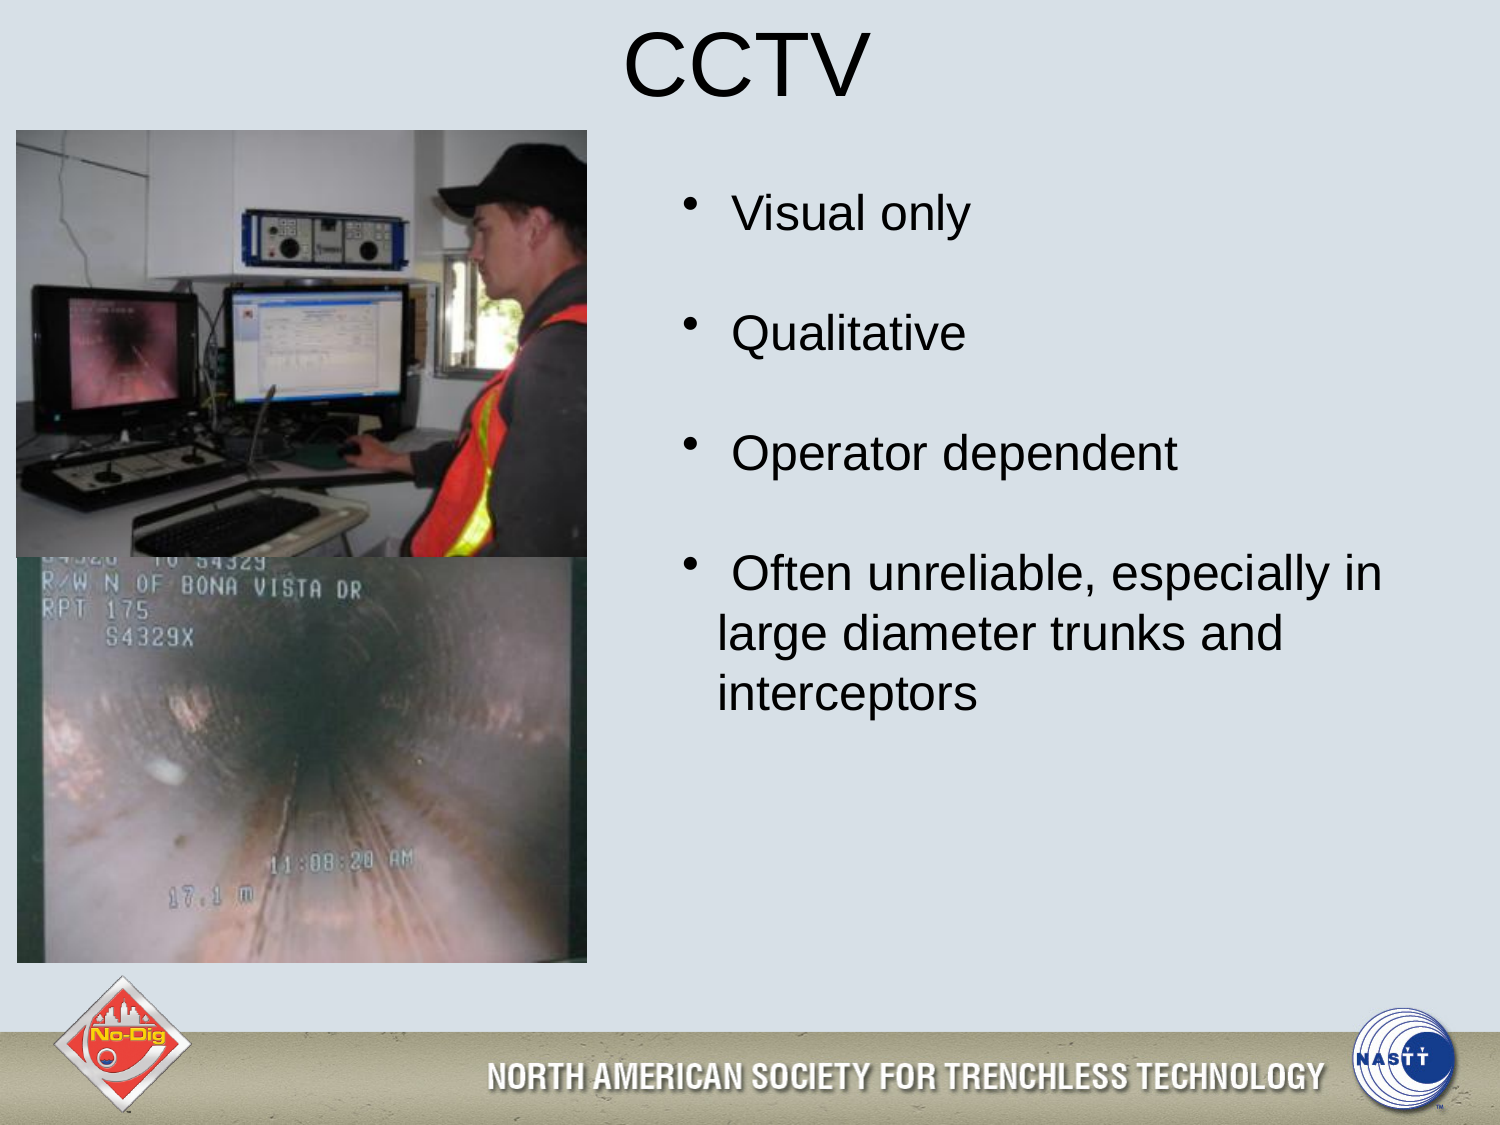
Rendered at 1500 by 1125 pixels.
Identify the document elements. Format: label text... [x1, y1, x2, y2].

text_box CCTV [41, 0, 1454, 123]
picture [0, 0, 1500, 1125]
text_box Visual only Qualitative Operator dependent Often unreliable, especially in large diameter trunks and interceptors [667, 172, 1500, 788]
